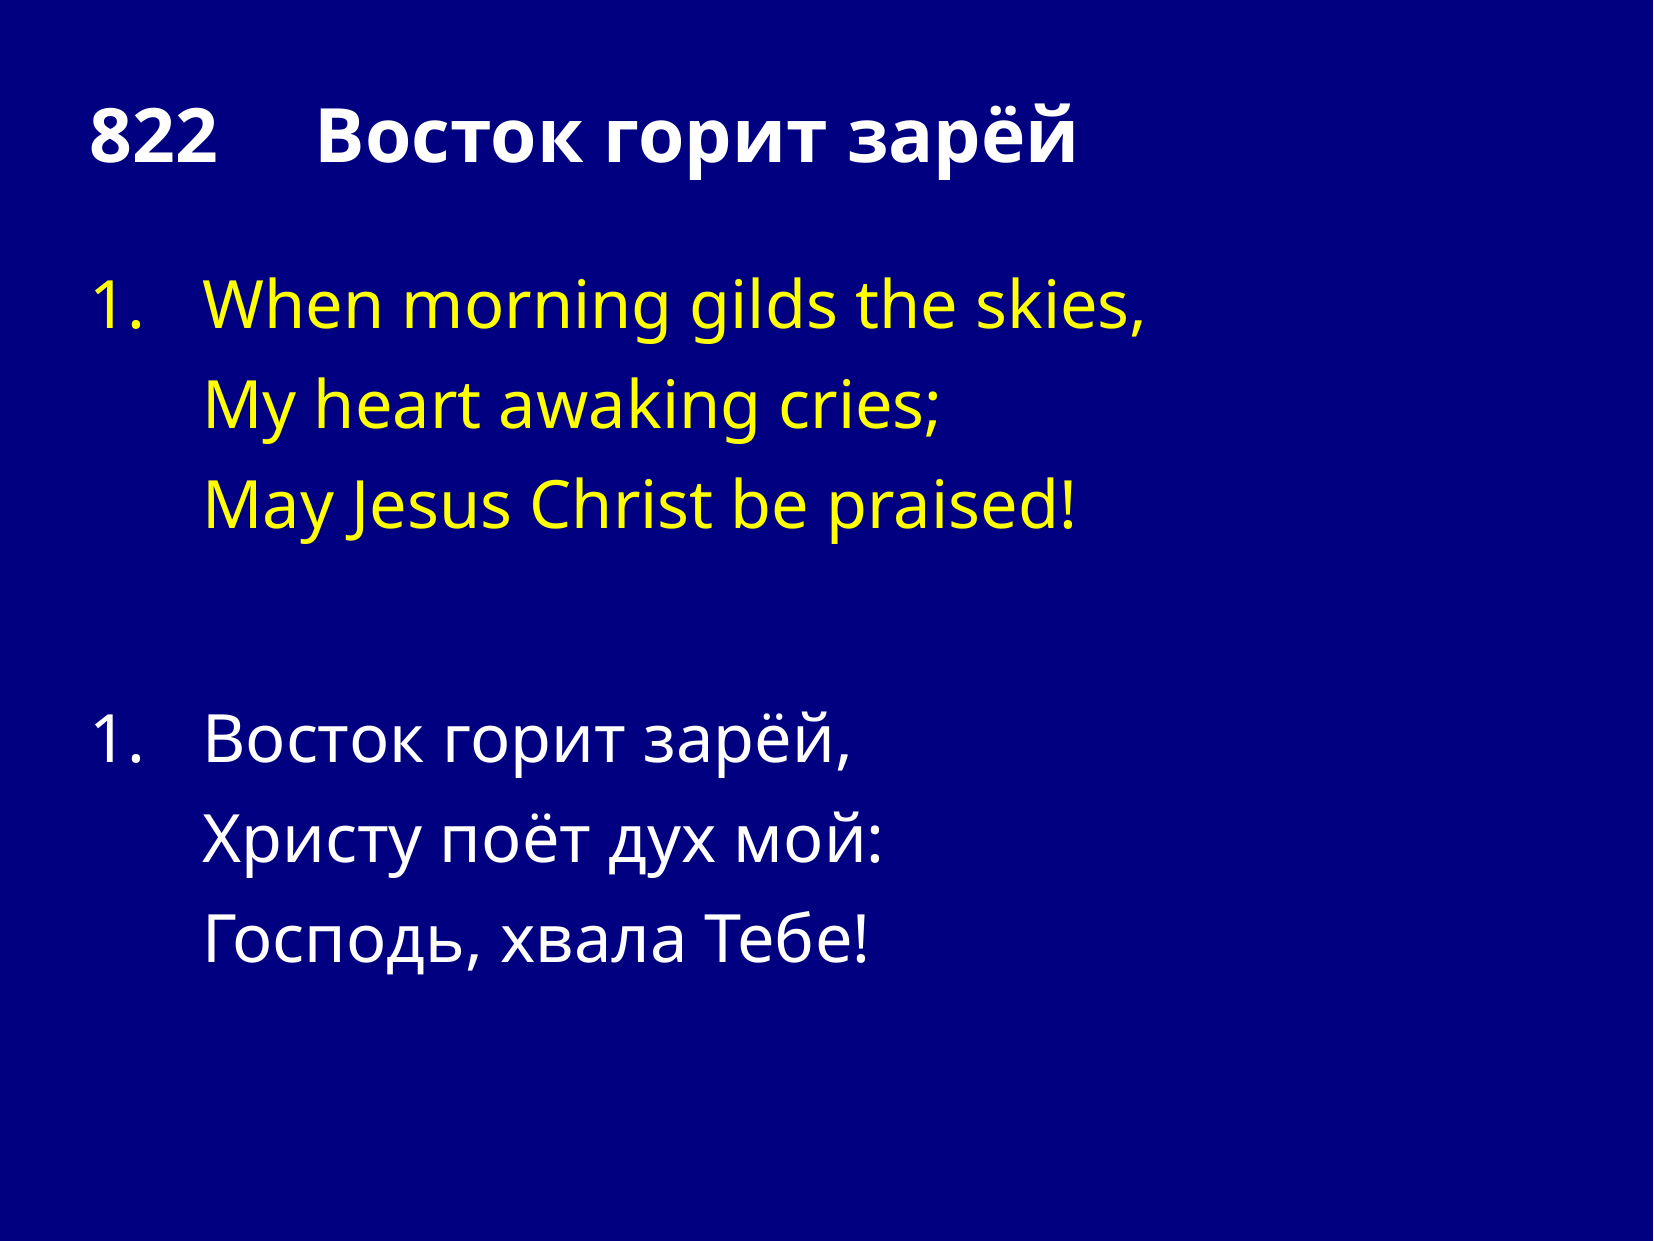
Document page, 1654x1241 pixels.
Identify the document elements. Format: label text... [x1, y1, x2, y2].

text_box 1. Восток горит зарёй, Христу поёт дух мой: Господь, хвала Тебе! [75, 675, 1576, 1163]
text_box 1. When morning gilds the skies, My heart awaking cries; May Jesus Christ be praised! [75, 188, 1576, 638]
text_box 822 Восток горит зарёй [75, 75, 1576, 188]
